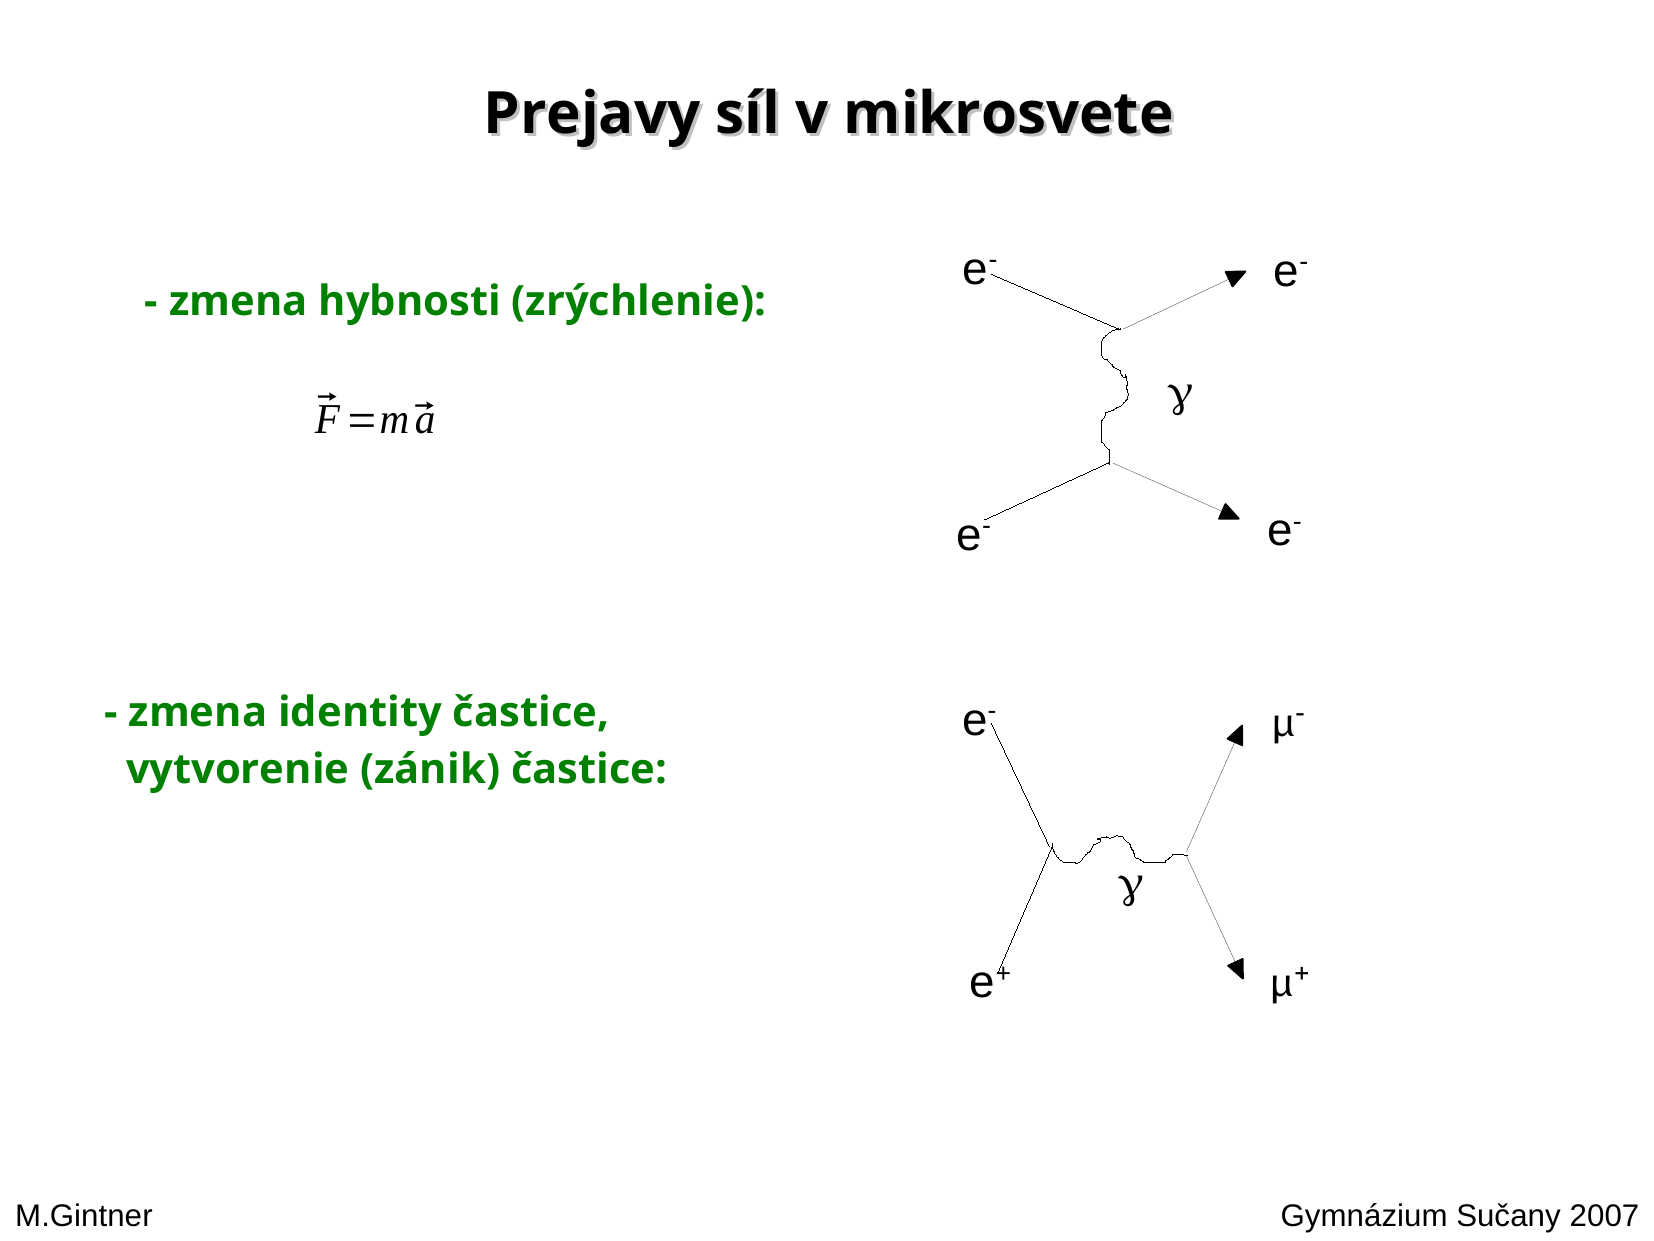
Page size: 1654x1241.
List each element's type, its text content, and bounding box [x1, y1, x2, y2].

text_box e- [947, 686, 1012, 758]
text_box - zmena identity častice, vytvorenie (zánik) častice: [89, 674, 689, 806]
text_box - [1256, 695, 1323, 769]
text_box - zmena hybnosti (zrýchlenie): [130, 263, 781, 337]
text_box e- [1259, 237, 1324, 309]
text_box e+ [955, 948, 1026, 1021]
text_box e- [941, 501, 1006, 574]
text_box e- [948, 235, 1013, 308]
text_box Prejavy síl v mikrosvete [468, 63, 1172, 160]
text_box + [1254, 955, 1328, 1028]
text_box e- [1252, 496, 1317, 569]
text_box M.Gintner [0, 1190, 168, 1241]
text_box Gymnázium Sučany 2007 [1265, 1191, 1654, 1241]
text_box  [1103, 858, 1152, 934]
text_box  [1152, 367, 1202, 443]
chart [305, 390, 442, 443]
